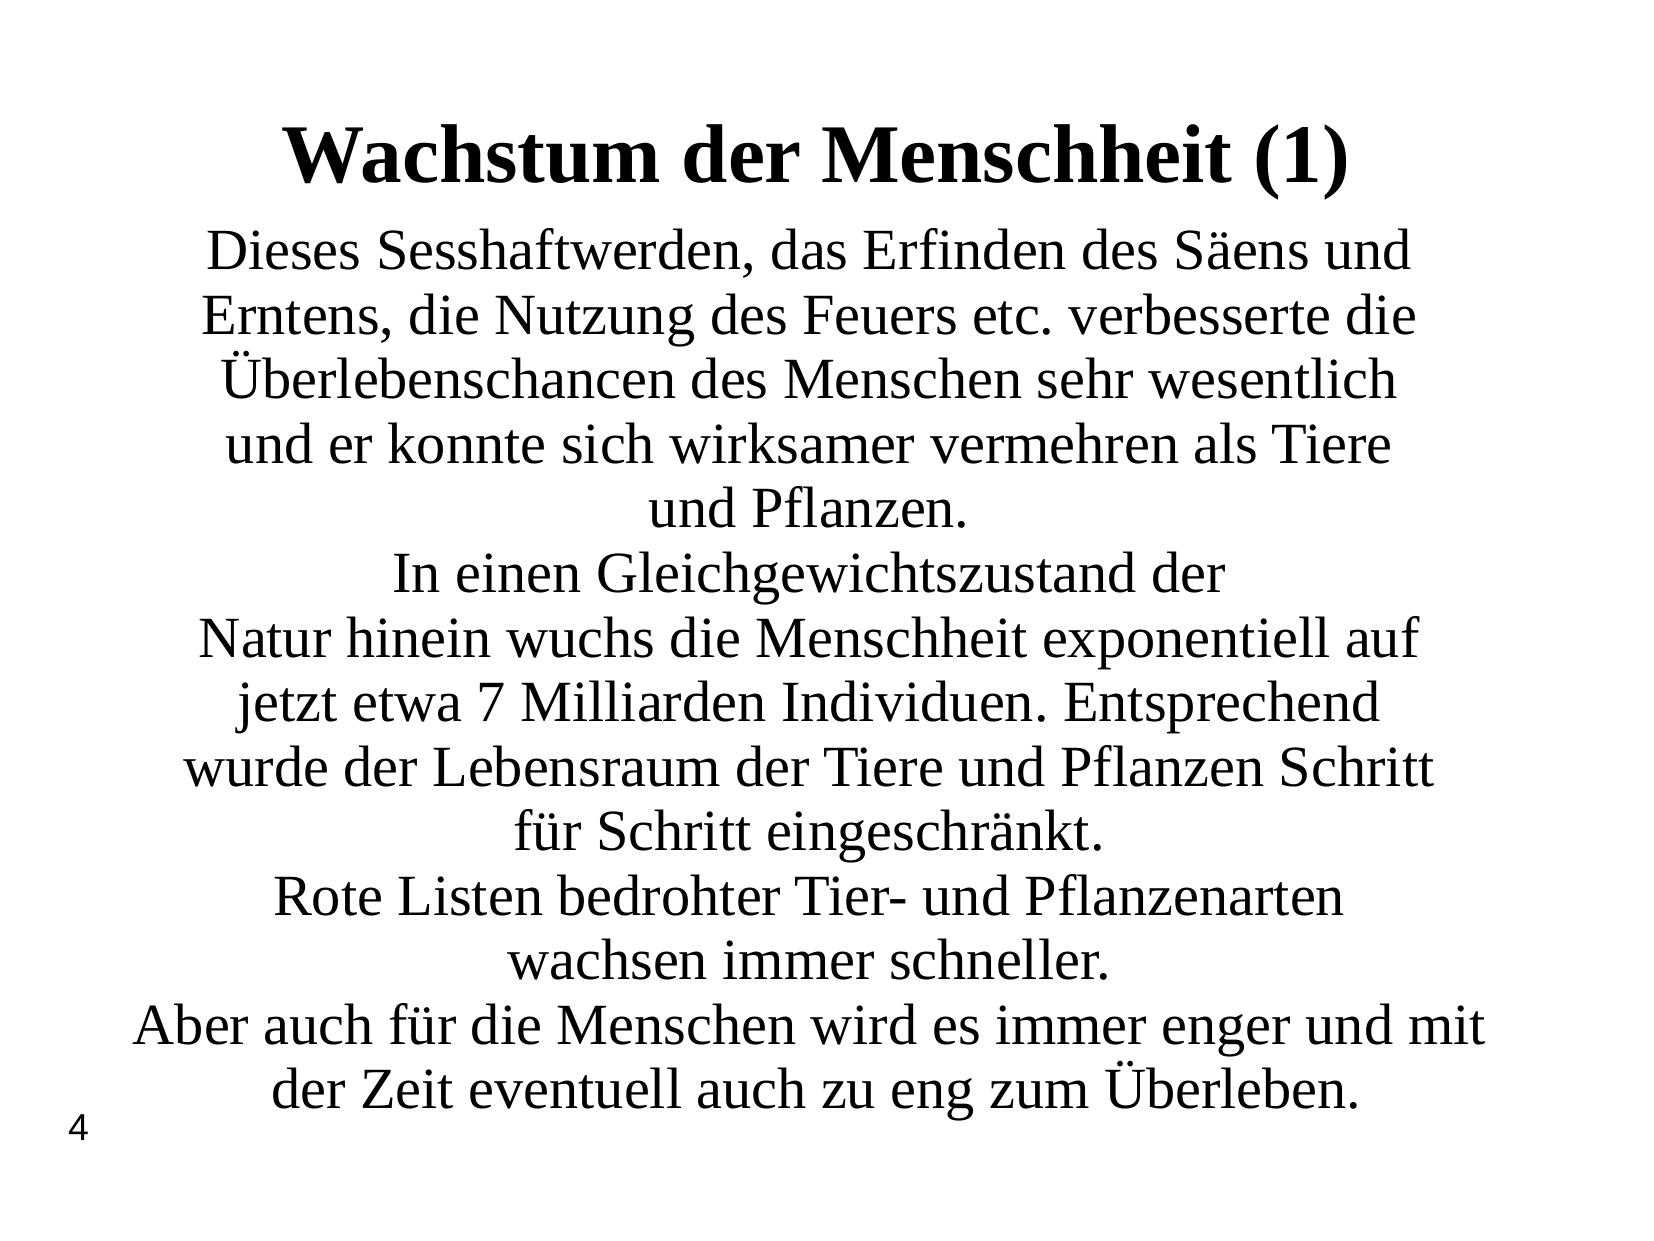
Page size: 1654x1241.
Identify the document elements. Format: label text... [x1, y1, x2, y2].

text_box <Nummer> [53, 1099, 271, 1170]
text_box Wachstum der Menschheit (1) Dieses Sesshaftwerden, das Erfinden des Säens und Erntens, die Nutzung des Feuers etc. verbesserte die Überlebenschancen des Menschen sehr wesentlich und er konnte sich wirksamer vermehren als Tiere und Pflanzen. In einen Gleichgewichtszustand der Natur hinein wuchs die Menschheit exponentiell auf jetzt etwa 7 Milliarden Individuen. Entsprechend wurde der Lebensraum der Tiere und Pflanzen Schritt für Schritt eingeschränkt. Rote Listen bedrohter Tier- und Pflanzenarten wachsen immer schneller. Aber auch für die Menschen wird es immer enger und mit der Zeit eventuell auch zu eng zum Überleben. [118, 100, 1536, 1129]
